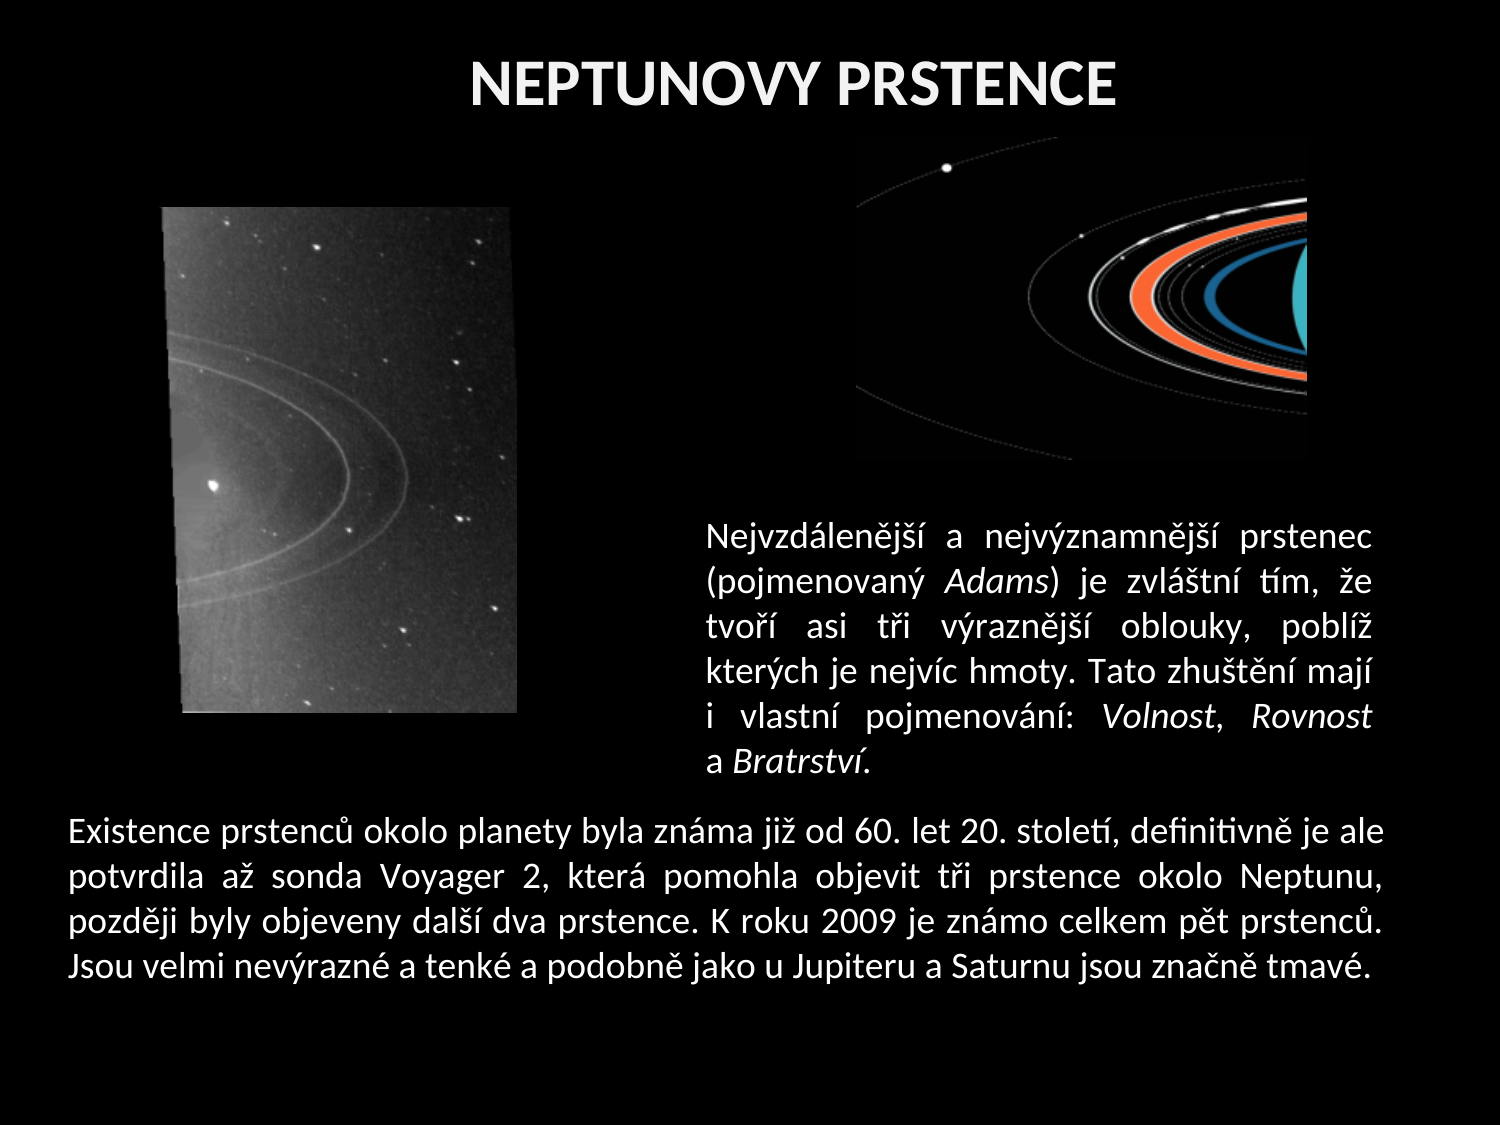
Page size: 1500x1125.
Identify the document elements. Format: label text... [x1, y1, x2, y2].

text_box Existence prstenců okolo planety byla známa již od 60. let 20. století, definitivně je ale potvrdila až sonda Voyager 2, která pomohla objevit tři prstence okolo Neptunu, později byly objeveny další dva prstence. K roku 2009 je známo celkem pět prstenců. Jsou velmi nevýrazné a tenké a podobně jako u Jupiteru a Saturnu jsou značně tmavé. [53, 798, 1400, 995]
text_box NEPTUNOVY PRSTENCE [454, 30, 1134, 127]
picture [159, 207, 517, 714]
text_box Nejvzdálenější a nejvýznamnější prstenec (pojmenovaný Adams) je zvláštní tím, že tvoří asi tři výraznější oblouky, poblíž kterých je nejvíc hmoty. Tato zhuštění mají i vlastní pojmenování: Volnost, Rovnost a Bratrství. [690, 503, 1388, 789]
picture [856, 137, 1307, 460]
